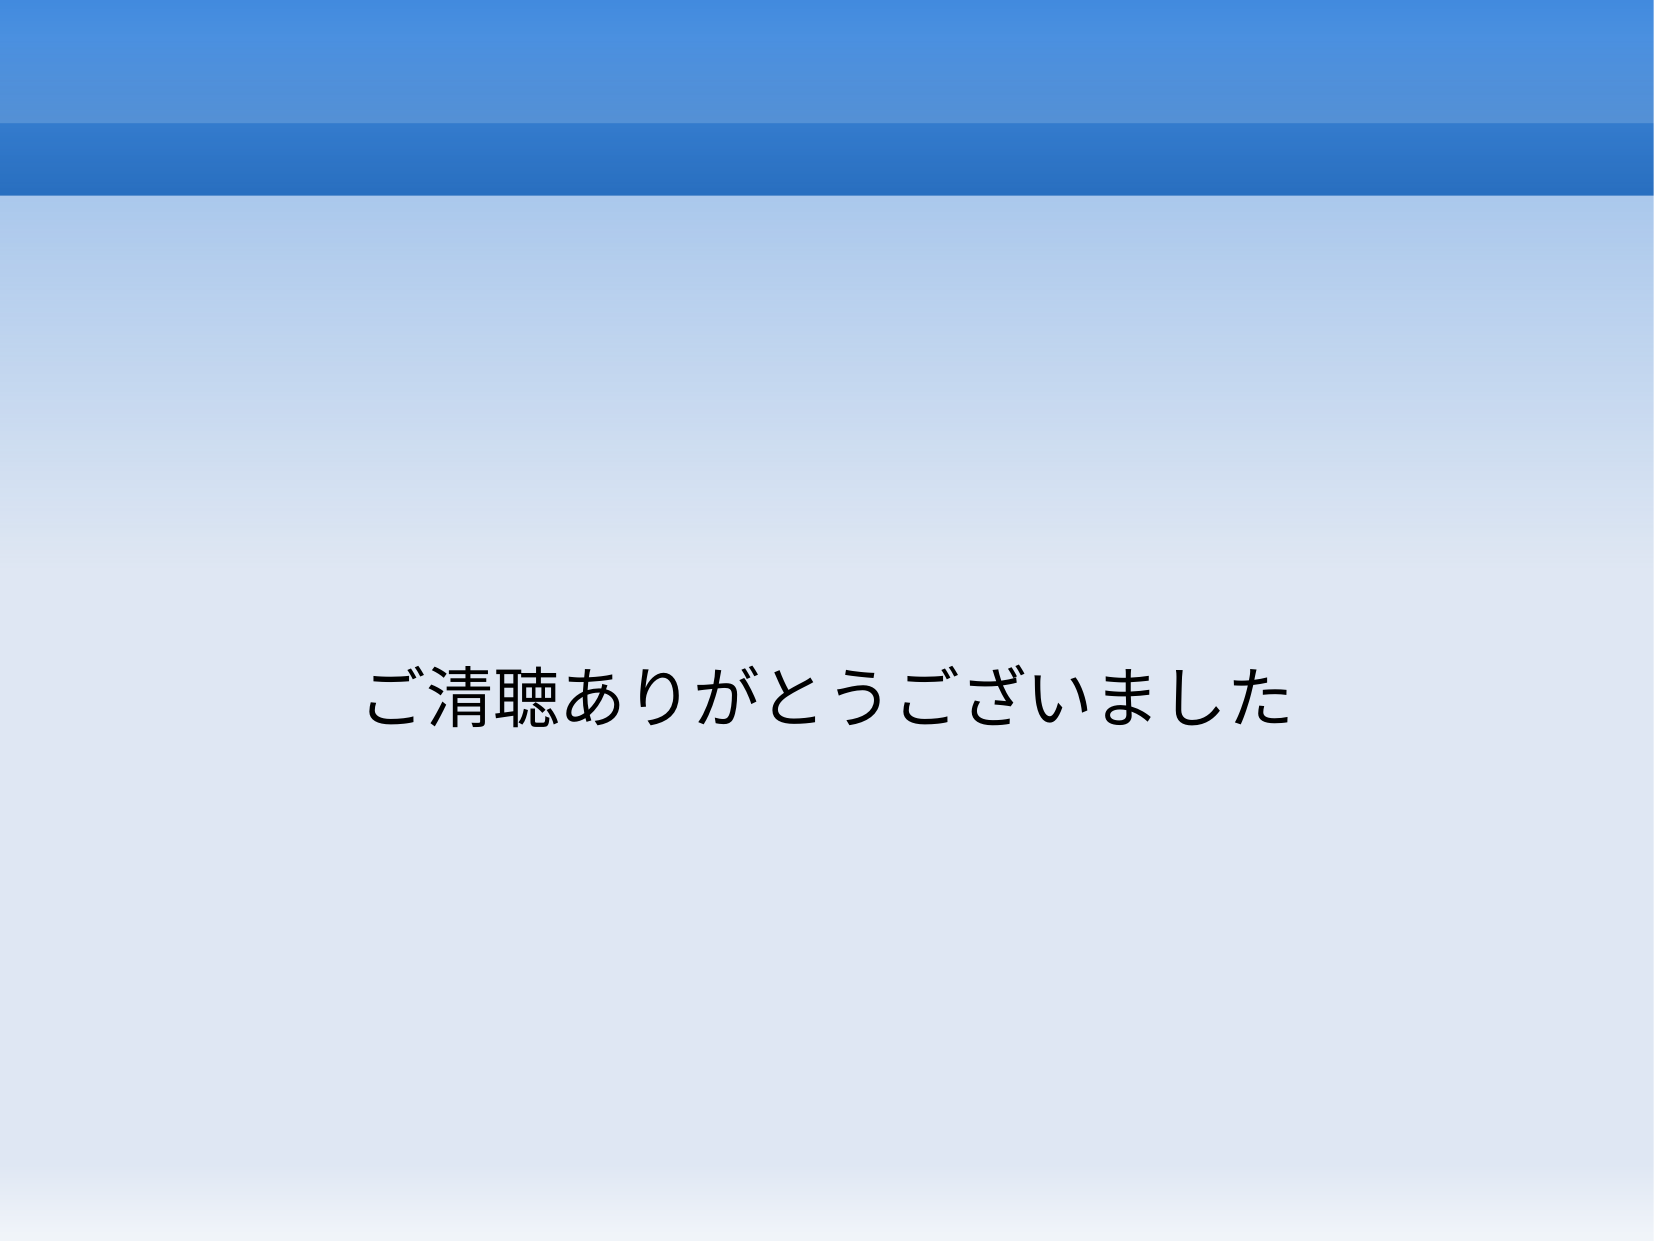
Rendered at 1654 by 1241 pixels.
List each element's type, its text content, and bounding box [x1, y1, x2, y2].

subtitle ご清聴ありがとうございました [82, 290, 1571, 1109]
picture [0, 0, 1654, 1241]
